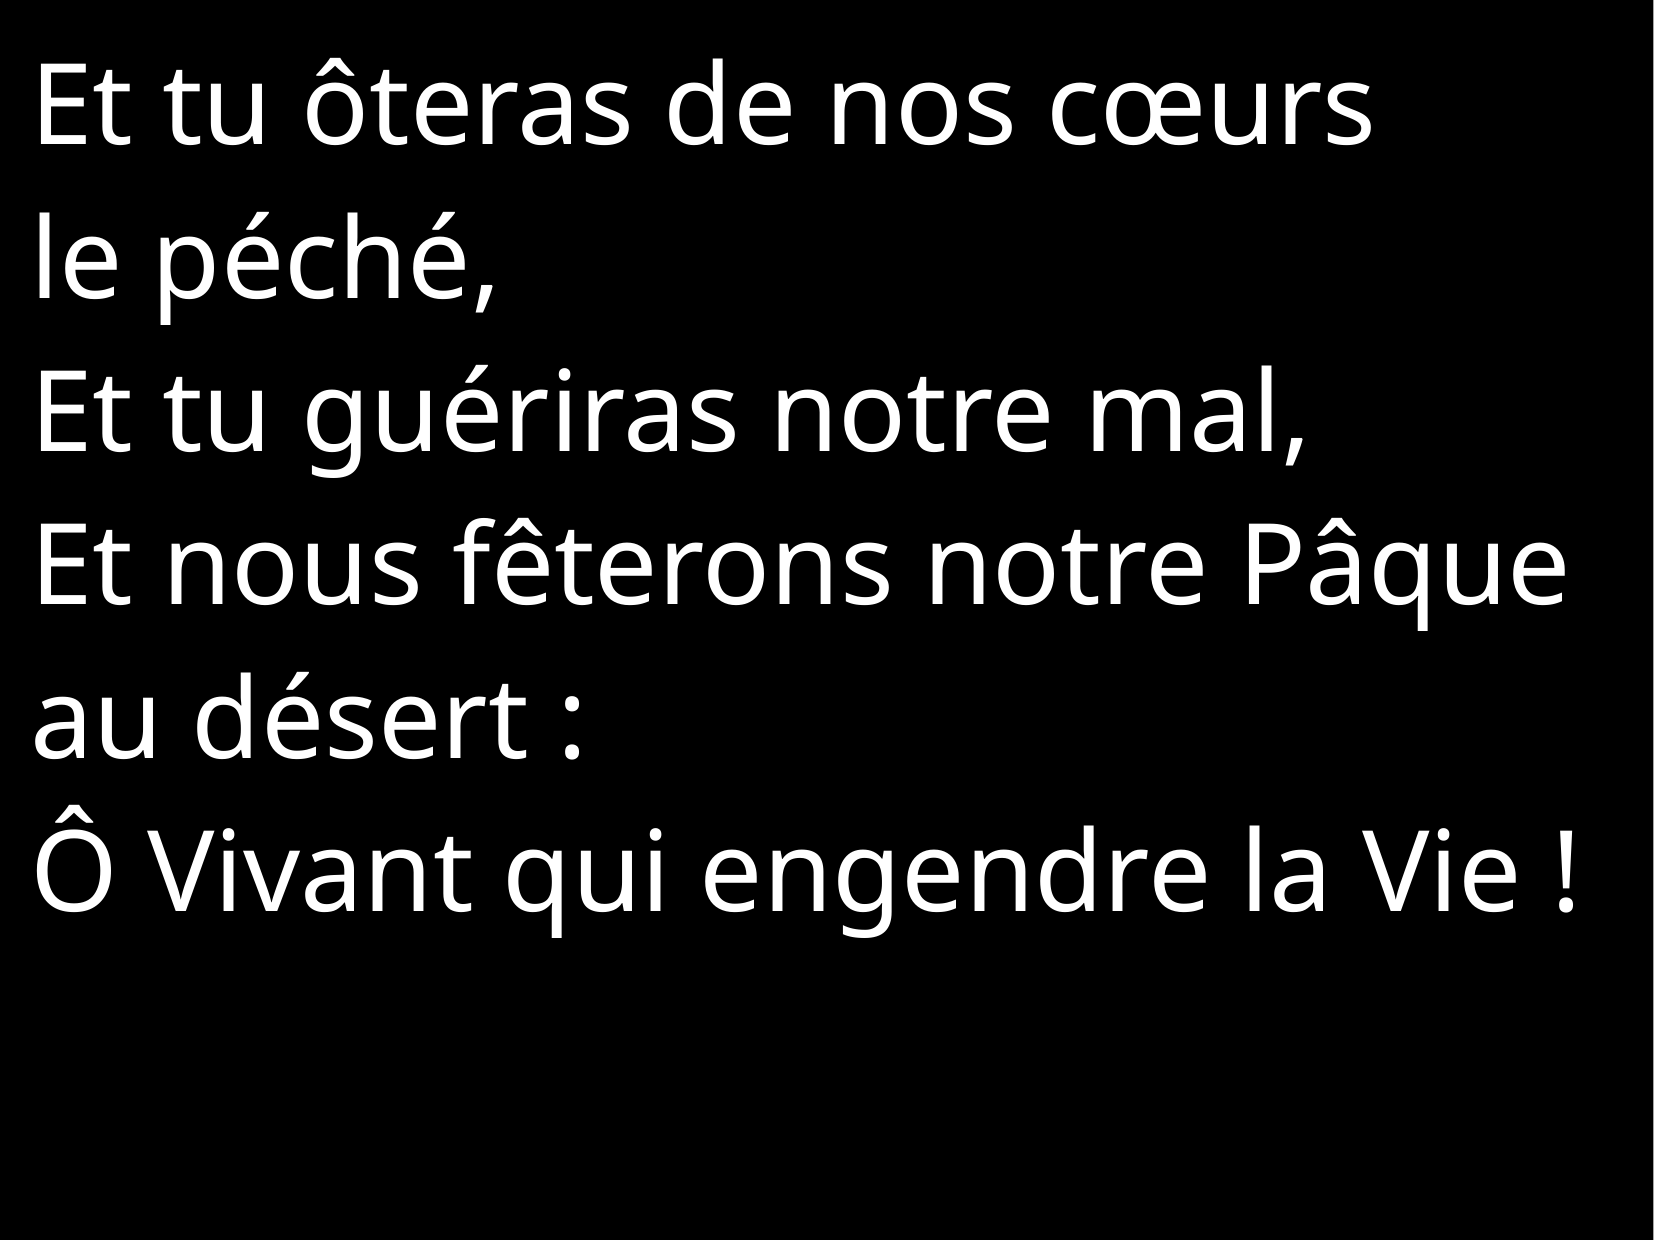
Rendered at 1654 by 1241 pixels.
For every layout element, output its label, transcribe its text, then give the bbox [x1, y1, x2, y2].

text_box Et tu ôteras de nos cœurs le péché, Et tu guériras notre mal, Et nous fêterons notre Pâque au désert : Ô Vivant qui engendre la Vie ! [15, 17, 1622, 1199]
